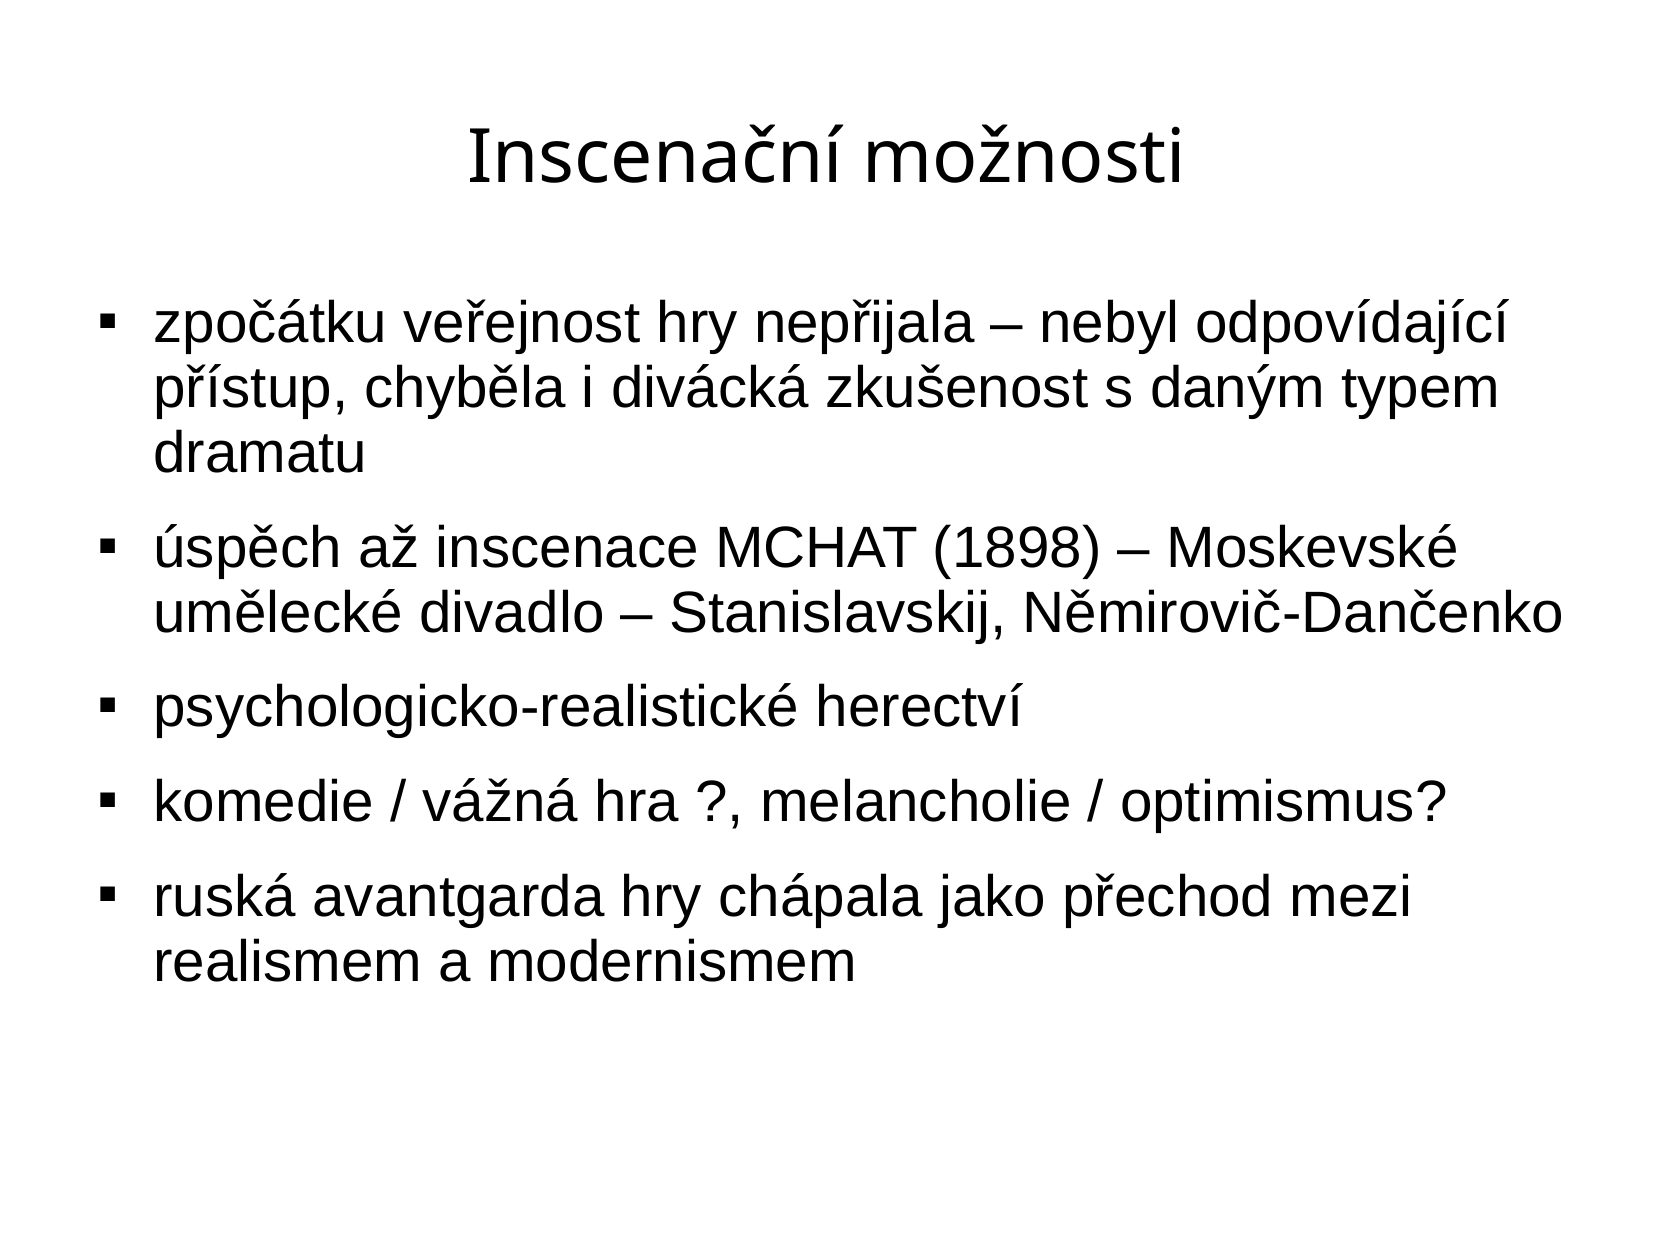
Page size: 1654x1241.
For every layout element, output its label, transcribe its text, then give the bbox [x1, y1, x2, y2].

title Inscenační možnosti [82, 49, 1571, 257]
list zpočátku veřejnost hry nepřijala – nebyl odpovídající přístup, chyběla i divácká zkušenost s daným typem dramatu úspěch až inscenace MCHAT (1898) – Moskevské umělecké divadlo – Stanislavskij, Němirovič-Dančenko psychologicko-realistické herectví komedie / vážná hra ?, melancholie / optimismus? ruská avantgarda hry chápala jako přechod mezi realismem a modernismem [82, 290, 1571, 1109]
